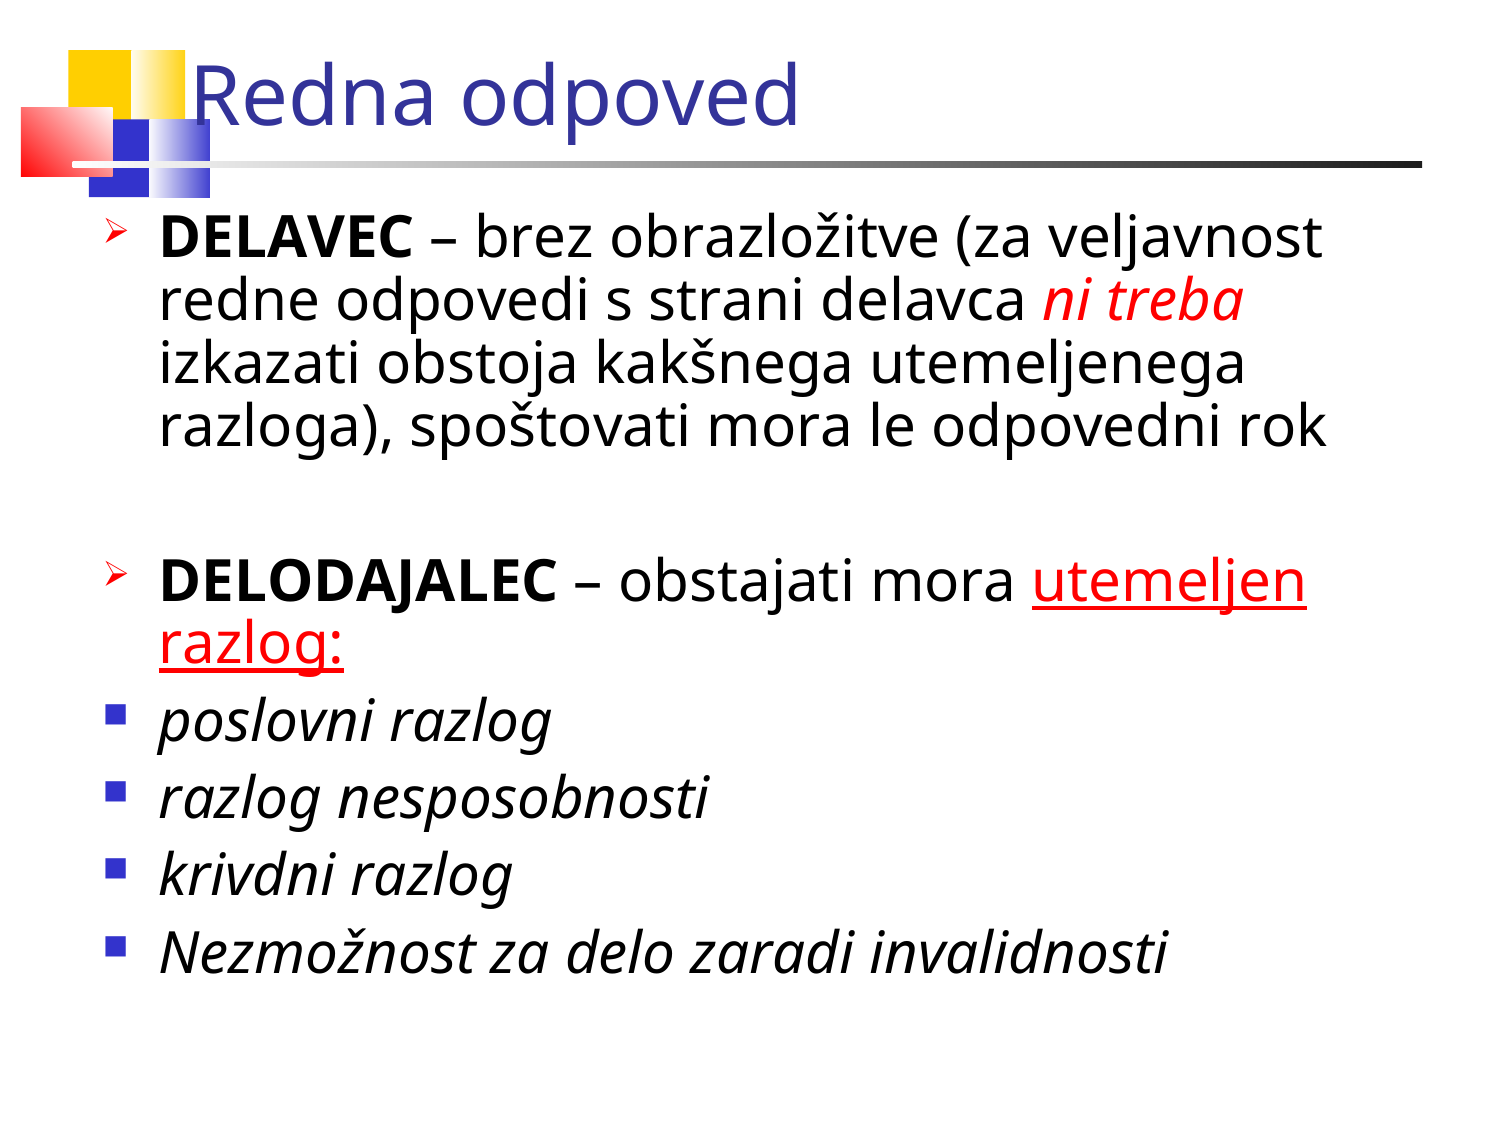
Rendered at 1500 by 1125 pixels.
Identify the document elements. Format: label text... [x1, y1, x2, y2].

title Redna odpoved [174, 34, 1454, 150]
list DELAVEC – brez obrazložitve (za veljavnost redne odpovedi s strani delavca ni treba izkazati obstoja kakšnega utemeljenega razloga), spoštovati mora le odpovedni rok DELODAJALEC – obstajati mora utemeljen razlog: poslovni razlog razlog nesposobnosti krivdni razlog Nezmožnost za delo zaradi invalidnosti [87, 200, 1469, 1007]
